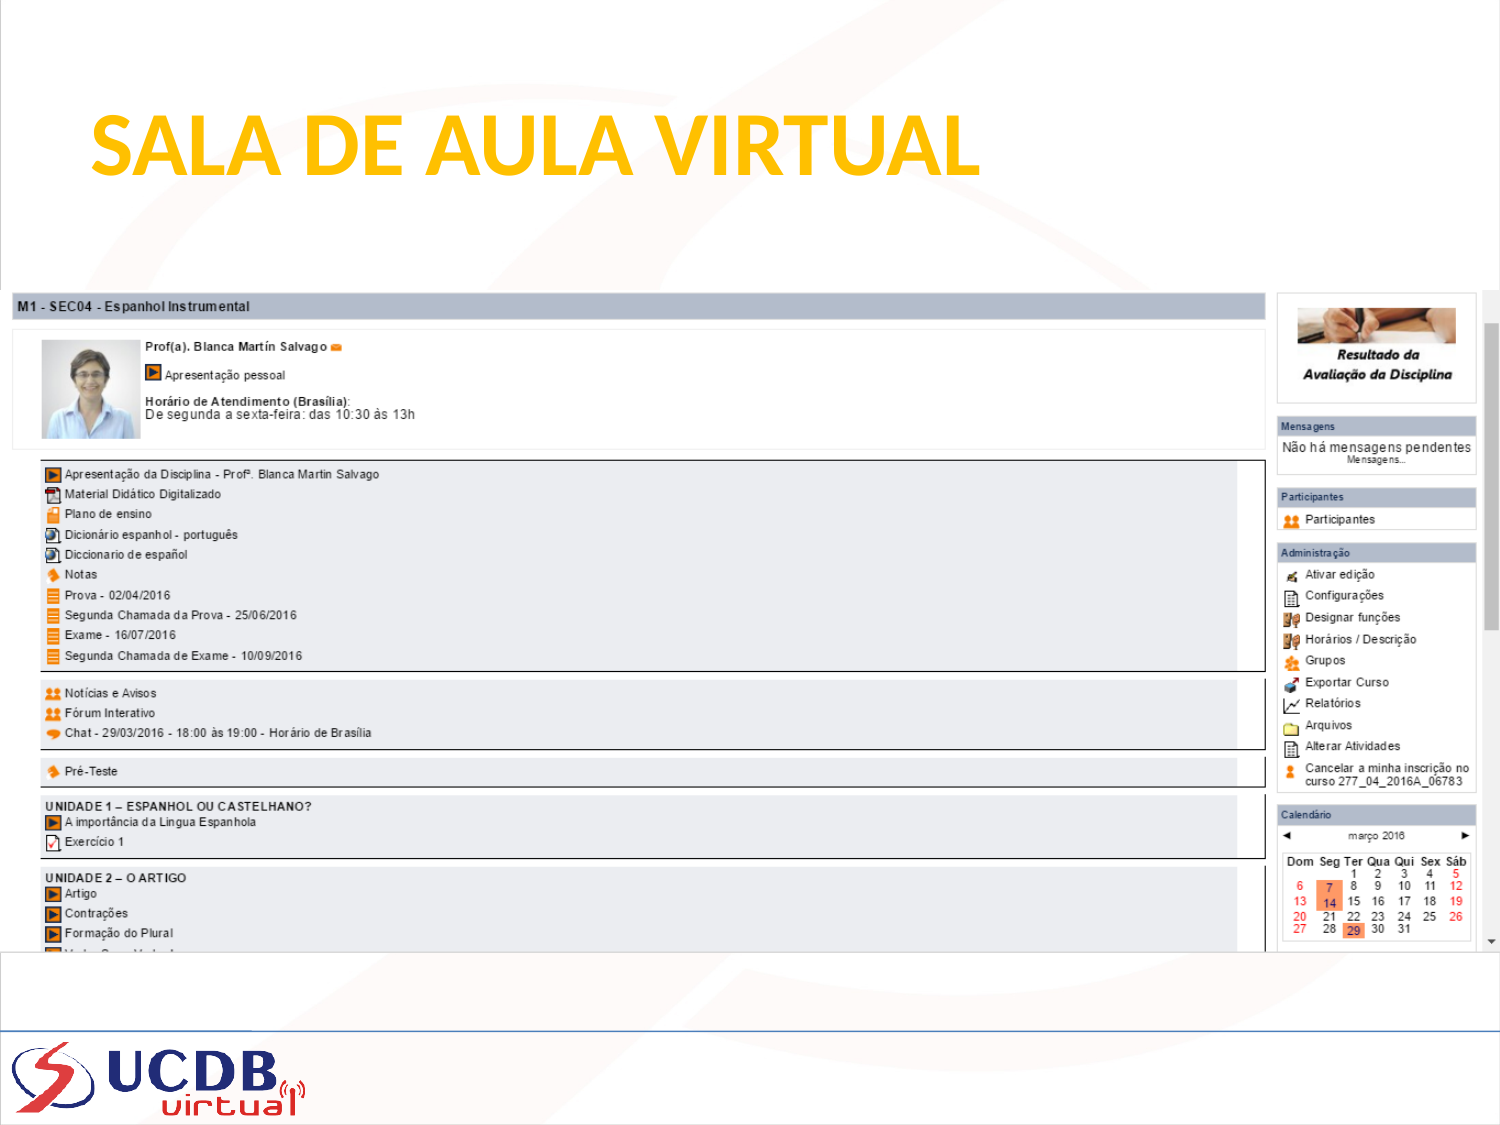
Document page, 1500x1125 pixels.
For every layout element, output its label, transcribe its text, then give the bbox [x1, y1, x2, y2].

picture [0, 1033, 1500, 1125]
picture [0, 0, 1500, 1030]
title SALA DE AULA VIRTUAL [75, 45, 1425, 233]
